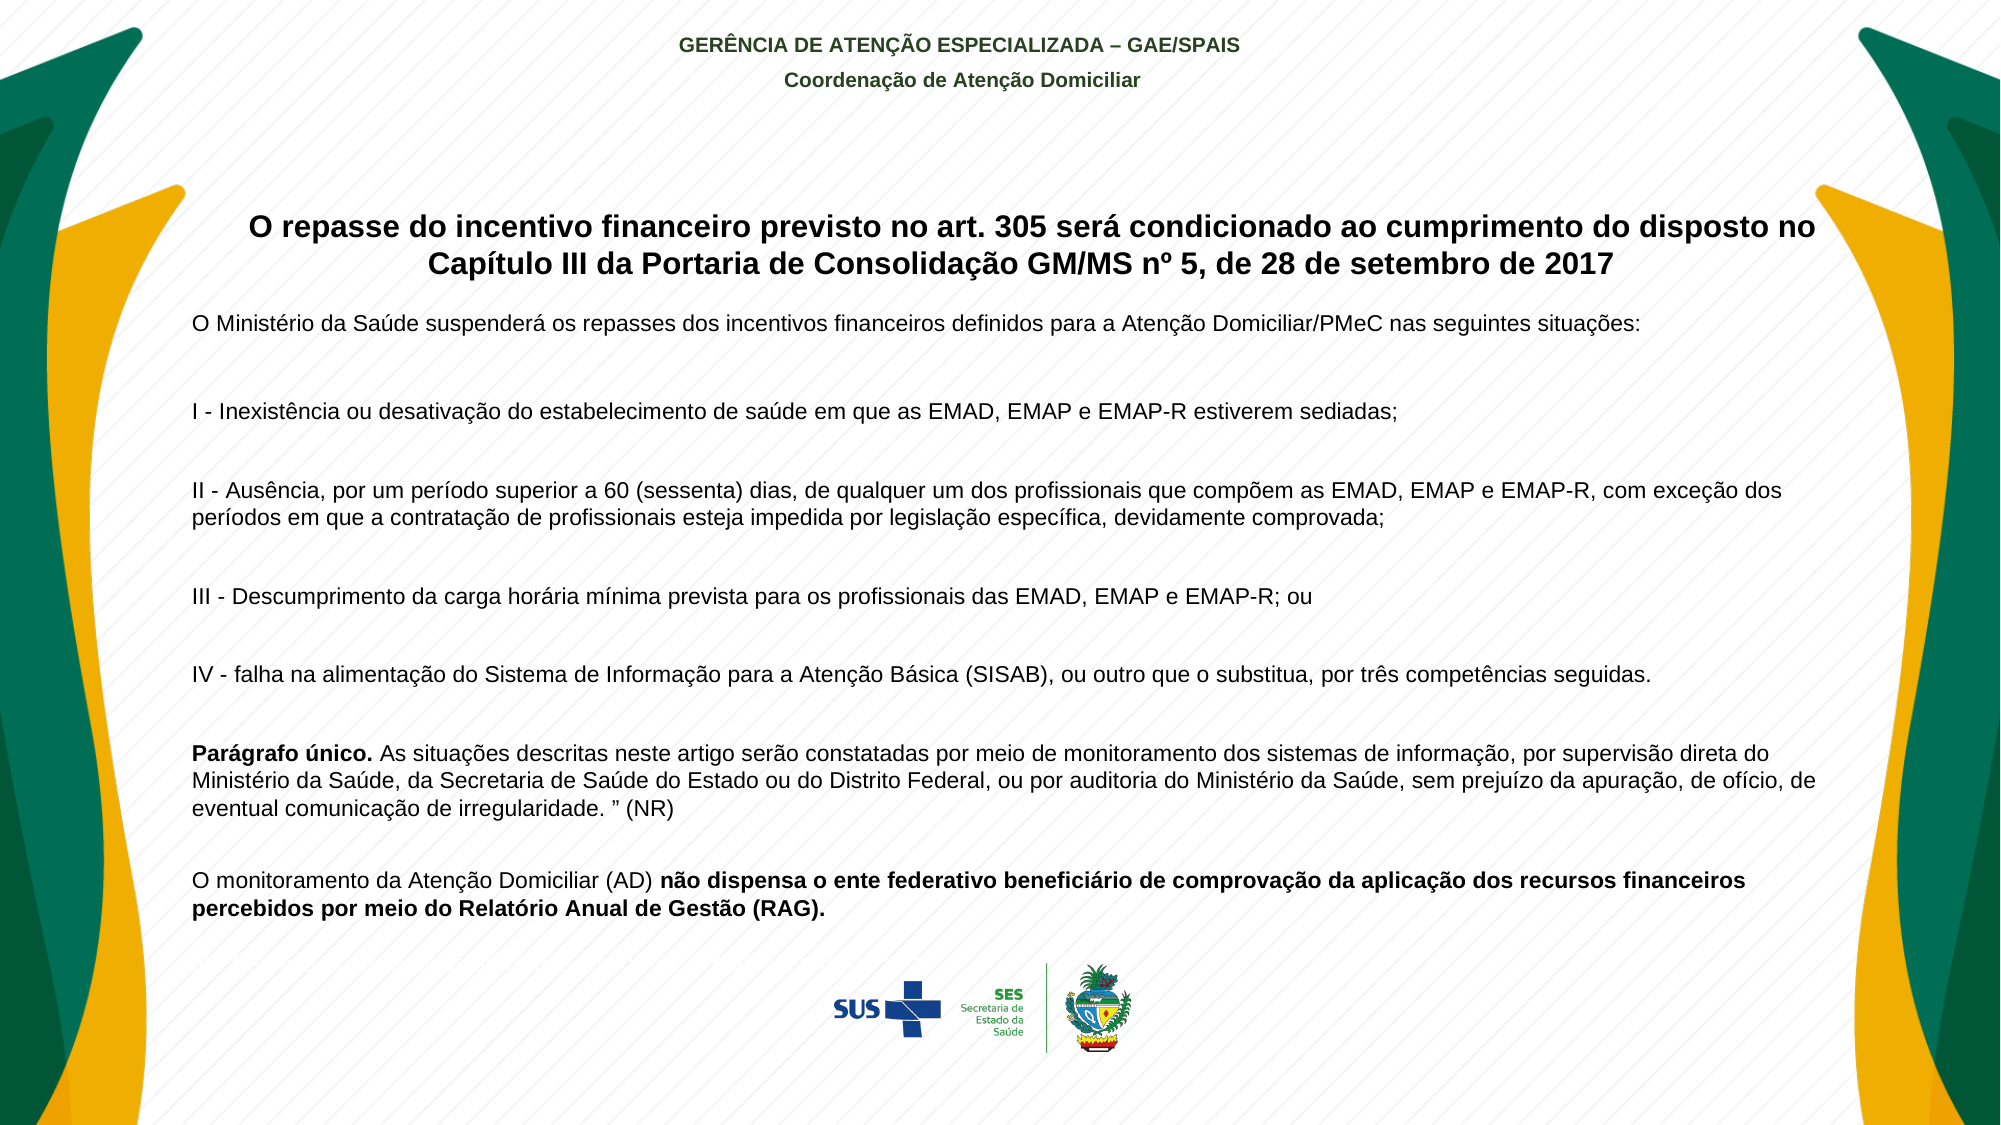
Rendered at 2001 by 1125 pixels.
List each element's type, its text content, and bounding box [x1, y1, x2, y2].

text_box O repasse do incentivo financeiro previsto no art. 305 será condicionado ao cumprimento do disposto no Capítulo III da Portaria de Consolidação GM/MS nº 5, de 28 de setembro de 2017. ” O Ministério da Saúde suspenderá os repasses dos incentivos financeiros definidos para a Atenção Domiciliar/PMeC nas seguintes situações: I - Inexistência ou desativação do estabelecimento de saúde em que as EMAD, EMAP e EMAP-R estiverem sediadas; II - Ausência, por um período superior a 60 (sessenta) dias, de qualquer um dos profissionais que compõem as EMAD, EMAP e EMAP-R, com exceção dos períodos em que a contratação de profissionais esteja impedida por legislação específica, devidamente comprovada; III - Descumprimento da carga horária mínima prevista para os profissionais das EMAD, EMAP e EMAP-R; ou IV - falha na alimentação do Sistema de Informação para a Atenção Básica (SISAB), ou outro que o substitua, por três competências seguidas. Parágrafo único. As situações descritas neste artigo serão constatadas por meio de monitoramento dos sistemas de informação, por supervisão direta do Ministério da Saúde, da Secretaria de Saúde do Estado ou do Distrito Federal, ou por auditoria do Ministério da Saúde, sem prejuízo da apuração, de ofício, de eventual comunicação de irregularidade. ” (NR) O monitoramento da Atenção Domiciliar (AD) não dispensa o ente federativo beneficiário de comprovação da aplicação dos recursos financeiros percebidos por meio do Relatório Anual de Gestão (RAG). ; III - Percentual de usuários admitidos como AD2 e AD3 em relação ao to [177, 21, 1890, 1009]
picture [0, 0, 2001, 1125]
